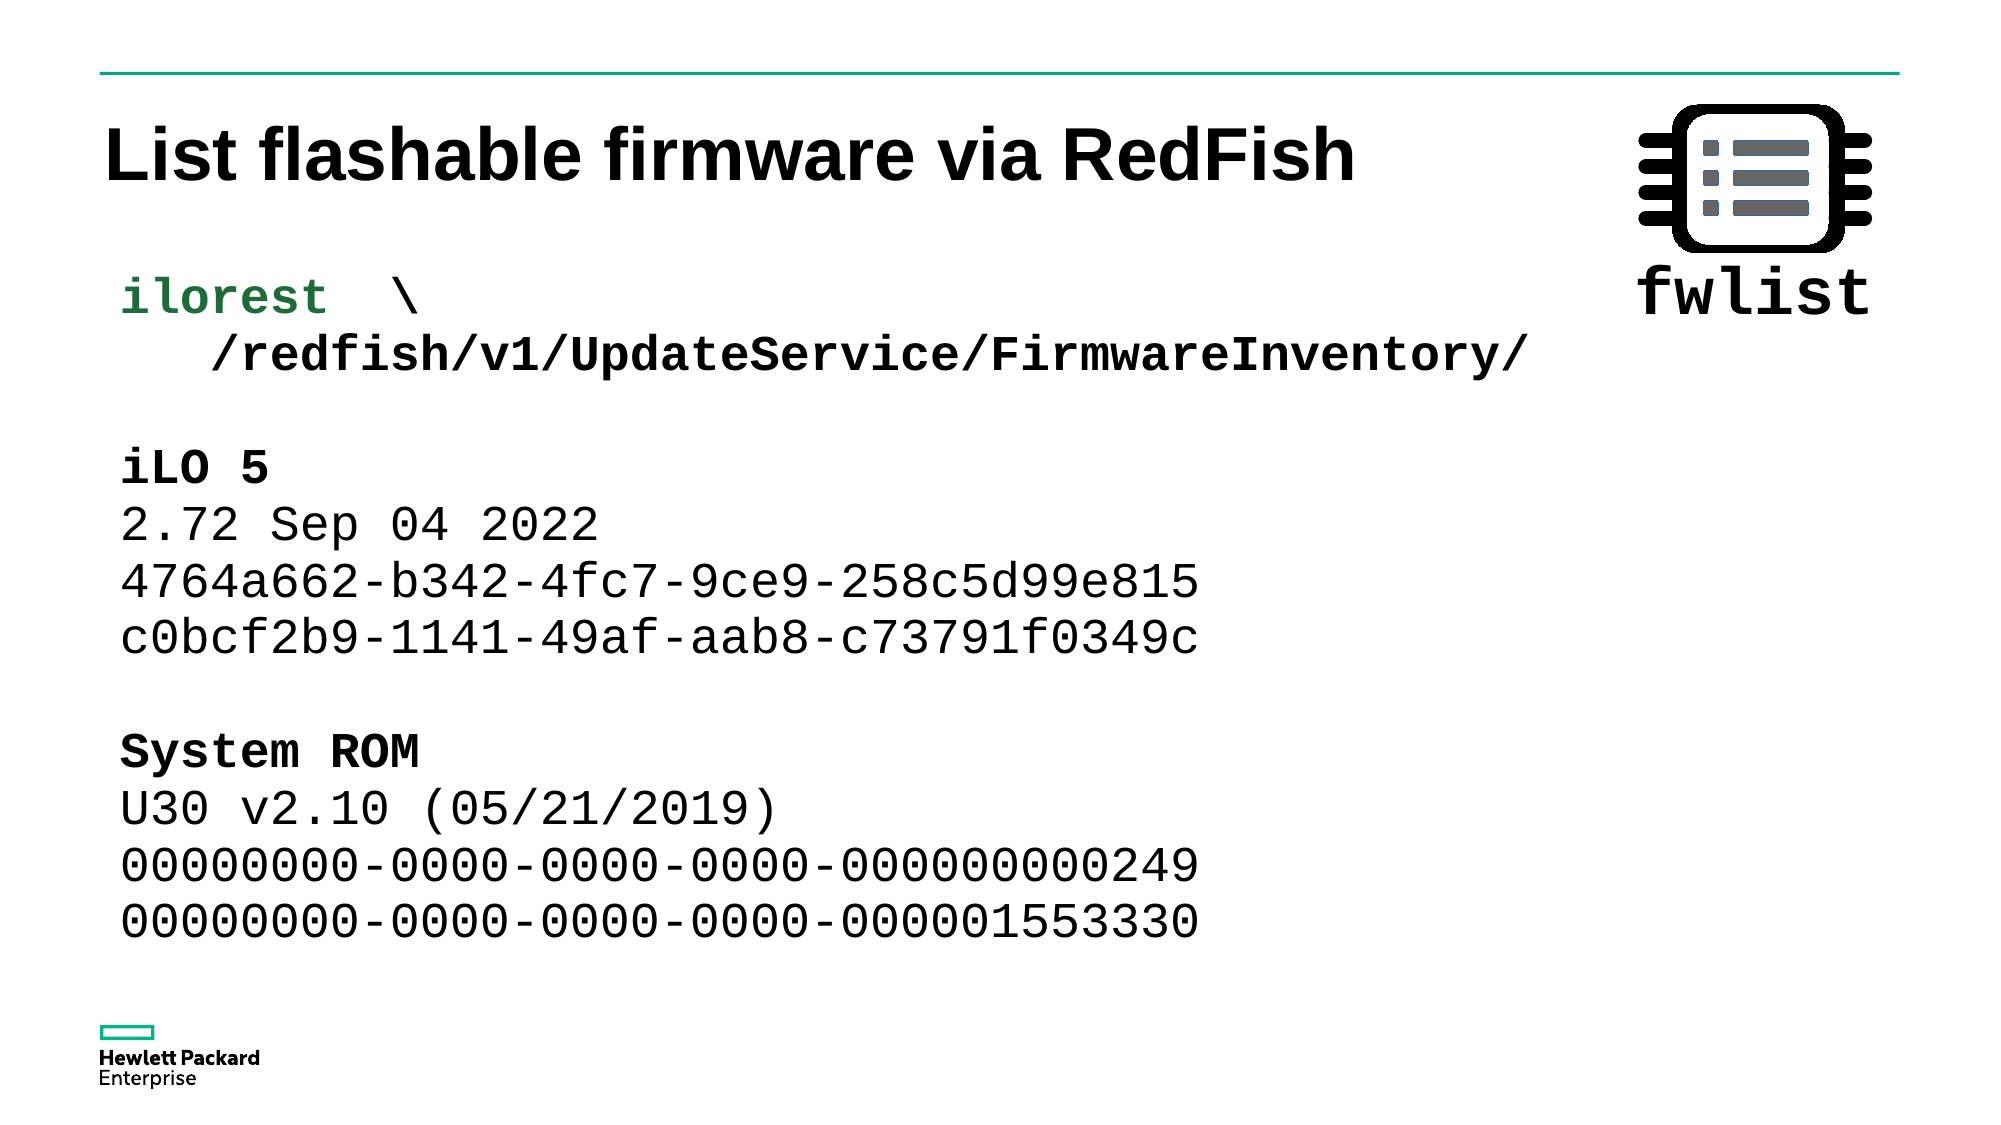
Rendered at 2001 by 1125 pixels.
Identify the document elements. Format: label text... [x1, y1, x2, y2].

text_box fwlist [1620, 251, 1938, 349]
text_box List flashable firmware via RedFish [90, 104, 1696, 316]
text_box ilorest \ /redfish/v1/UpdateService/FirmwareInventory/ iLO 5 2.72 Sep 04 2022 4764a662-b342-4fc7-9ce9-258c5d99e815 c0bcf2b9-1141-49af-aab8-c73791f0349c System ROM U30 v2.10 (05/21/2019) 00000000-0000-0000-0000-000000000249 00000000-0000-0000-0000-000001553330 [105, 316, 1786, 1125]
text_box [1672, 104, 1845, 251]
